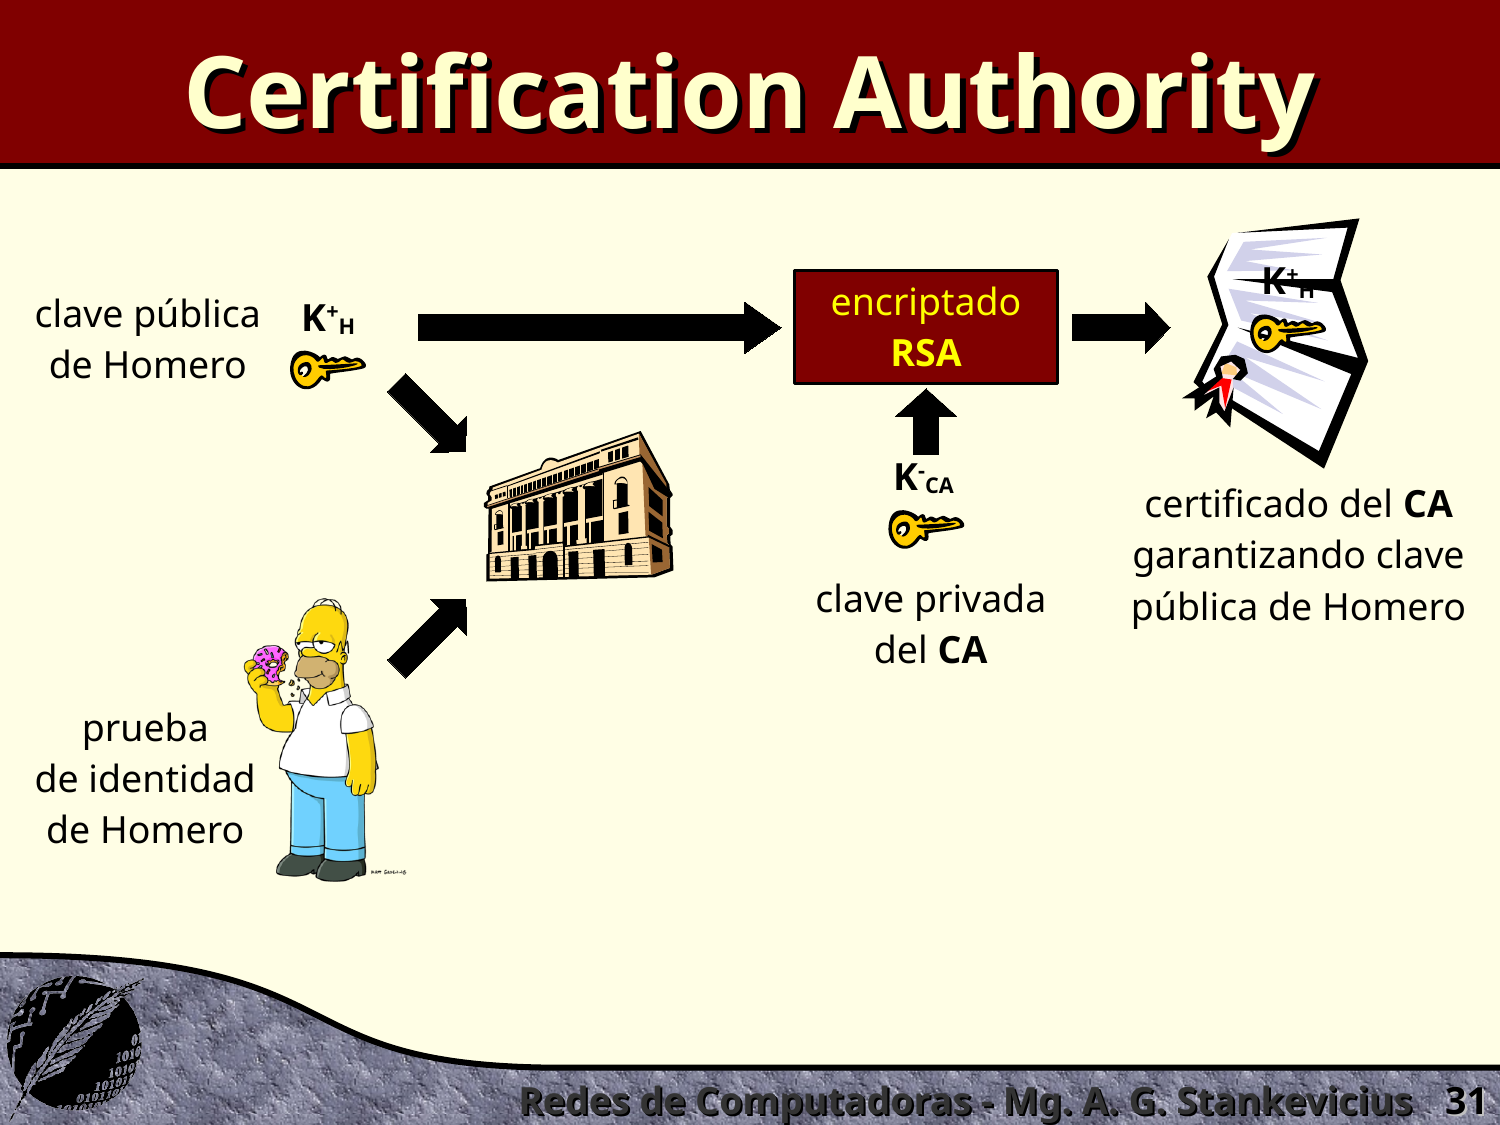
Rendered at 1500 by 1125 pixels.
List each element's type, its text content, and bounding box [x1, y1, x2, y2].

picture [1181, 216, 1371, 470]
picture [0, 959, 1500, 1125]
text_box encriptado RSA [794, 270, 1058, 384]
text_box K-CA [878, 443, 974, 522]
picture [289, 363, 366, 390]
text_box [418, 302, 782, 354]
text_box clave pública de Homero [19, 280, 271, 401]
picture [887, 522, 965, 550]
text_box clave privada del CA [800, 565, 1057, 686]
text_box certificado del CA garantizando clave pública de Homero [1116, 470, 1471, 643]
picture [483, 430, 674, 582]
picture [790, 1100, 795, 1110]
text_box K+H [1246, 247, 1330, 326]
text_box [1072, 302, 1171, 354]
text_box K+H [286, 283, 370, 363]
text_box [895, 388, 957, 443]
text_box [387, 373, 467, 453]
title Certification Authority [15, 5, 1485, 160]
text_box [417, 599, 467, 667]
text_box prueba de identidad de Homero [19, 693, 269, 867]
picture [239, 594, 417, 884]
picture [1047, 1100, 1054, 1110]
